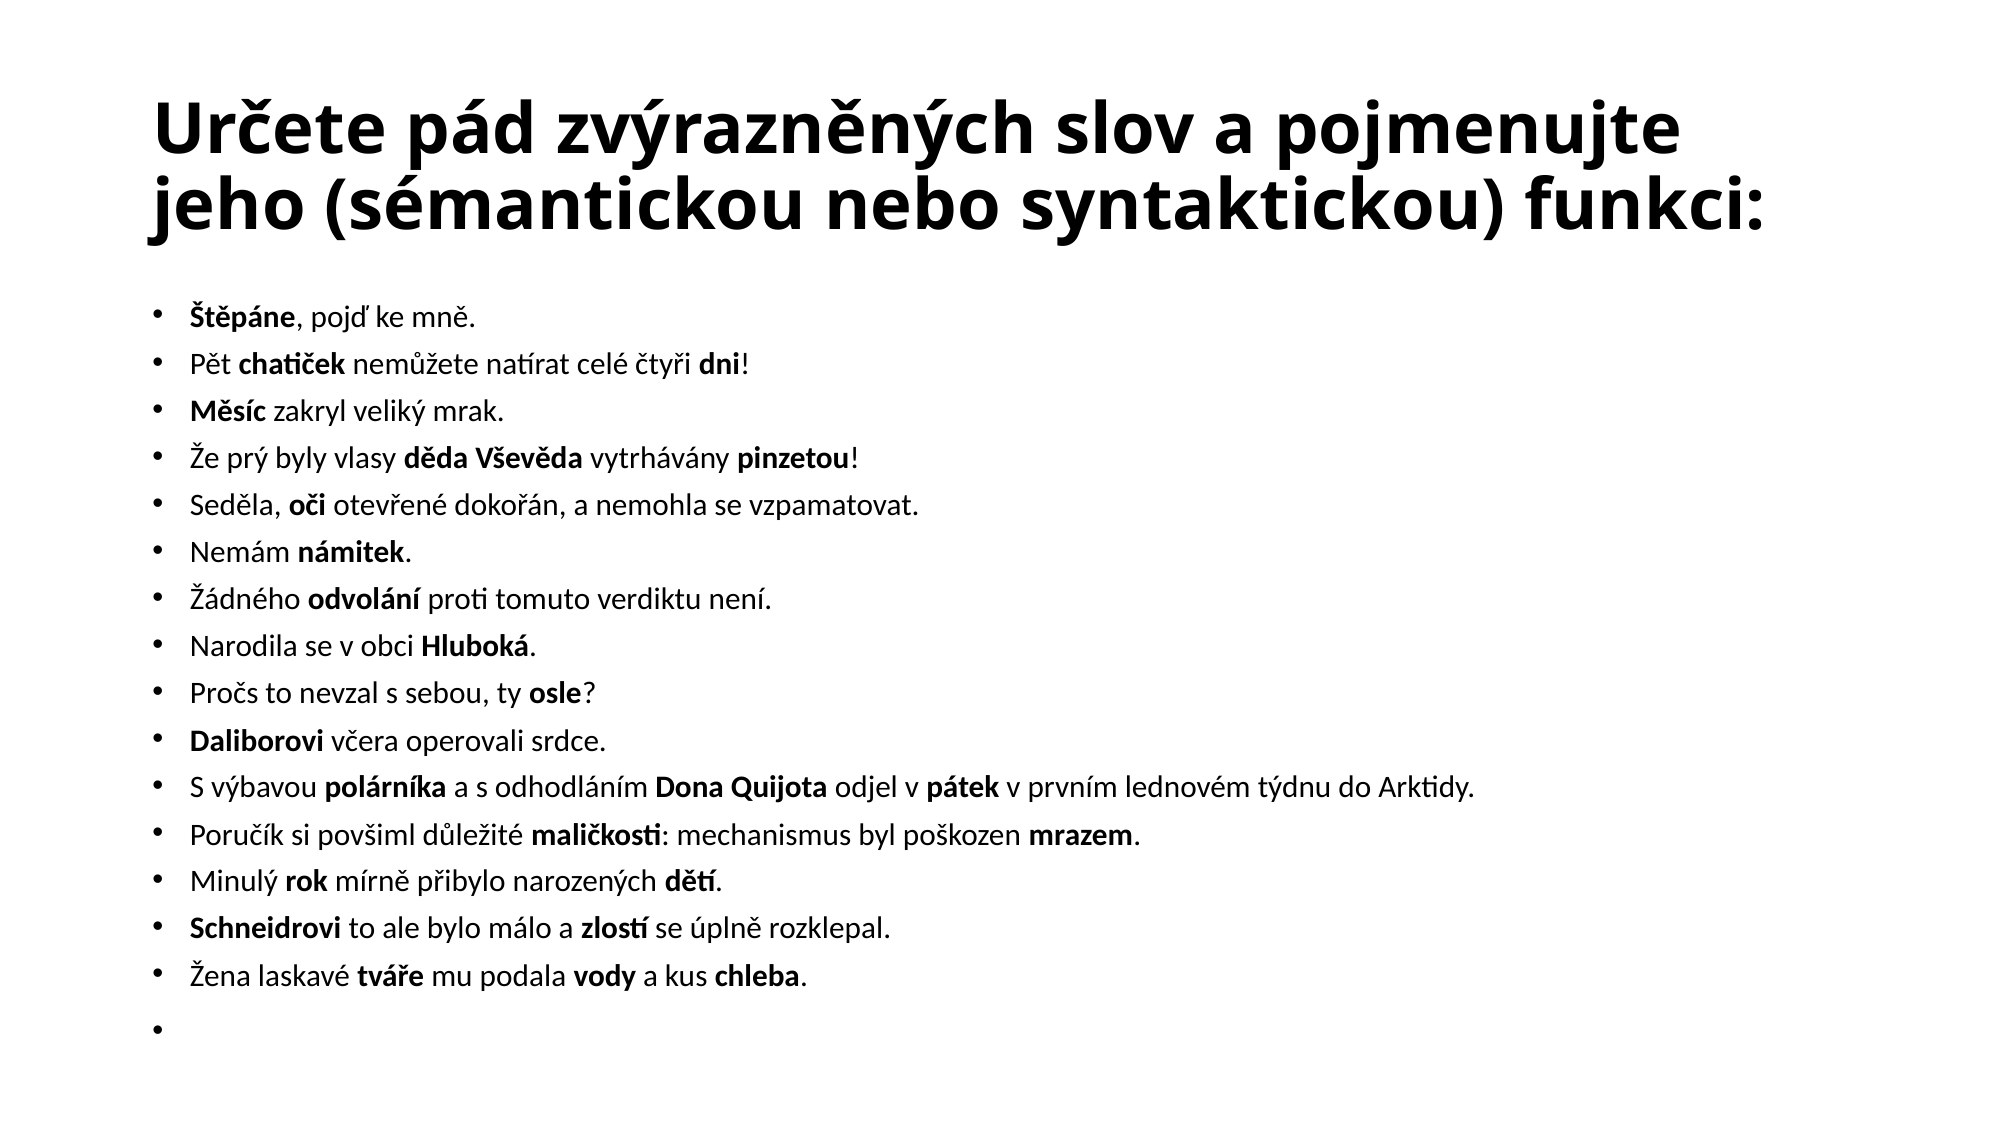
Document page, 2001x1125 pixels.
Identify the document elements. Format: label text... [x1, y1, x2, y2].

title Určete pád zvýrazněných slov a pojmenujte jeho (sémantickou nebo syntaktickou) funkci: [137, 59, 1863, 278]
list Štěpáne, pojď ke mně. Pět chatiček nemůžete natírat celé čtyři dni! Měsíc zakryl veliký mrak. Že prý byly vlasy děda Vševěda vytrhávány pinzetou! Seděla, oči otevřené dokořán, a nemohla se vzpamatovat. Nemám námitek. Žádného odvolání proti tomuto verdiktu není. Narodila se v obci Hluboká. Pročs to nevzal s sebou, ty osle? Daliborovi včera operovali srdce. S výbavou polárníka a s odhodláním Dona Quijota odjel v pátek v prvním lednovém týdnu do Arktidy. Poručík si povšiml důležité maličkosti: mechanismus byl poškozen mrazem. Minulý rok mírně přibylo narozených dětí. Schneidrovi to ale bylo málo a zlostí se úplně rozklepal. Žena laskavé tváře mu podala vody a kus chleba. [137, 299, 1863, 1014]
